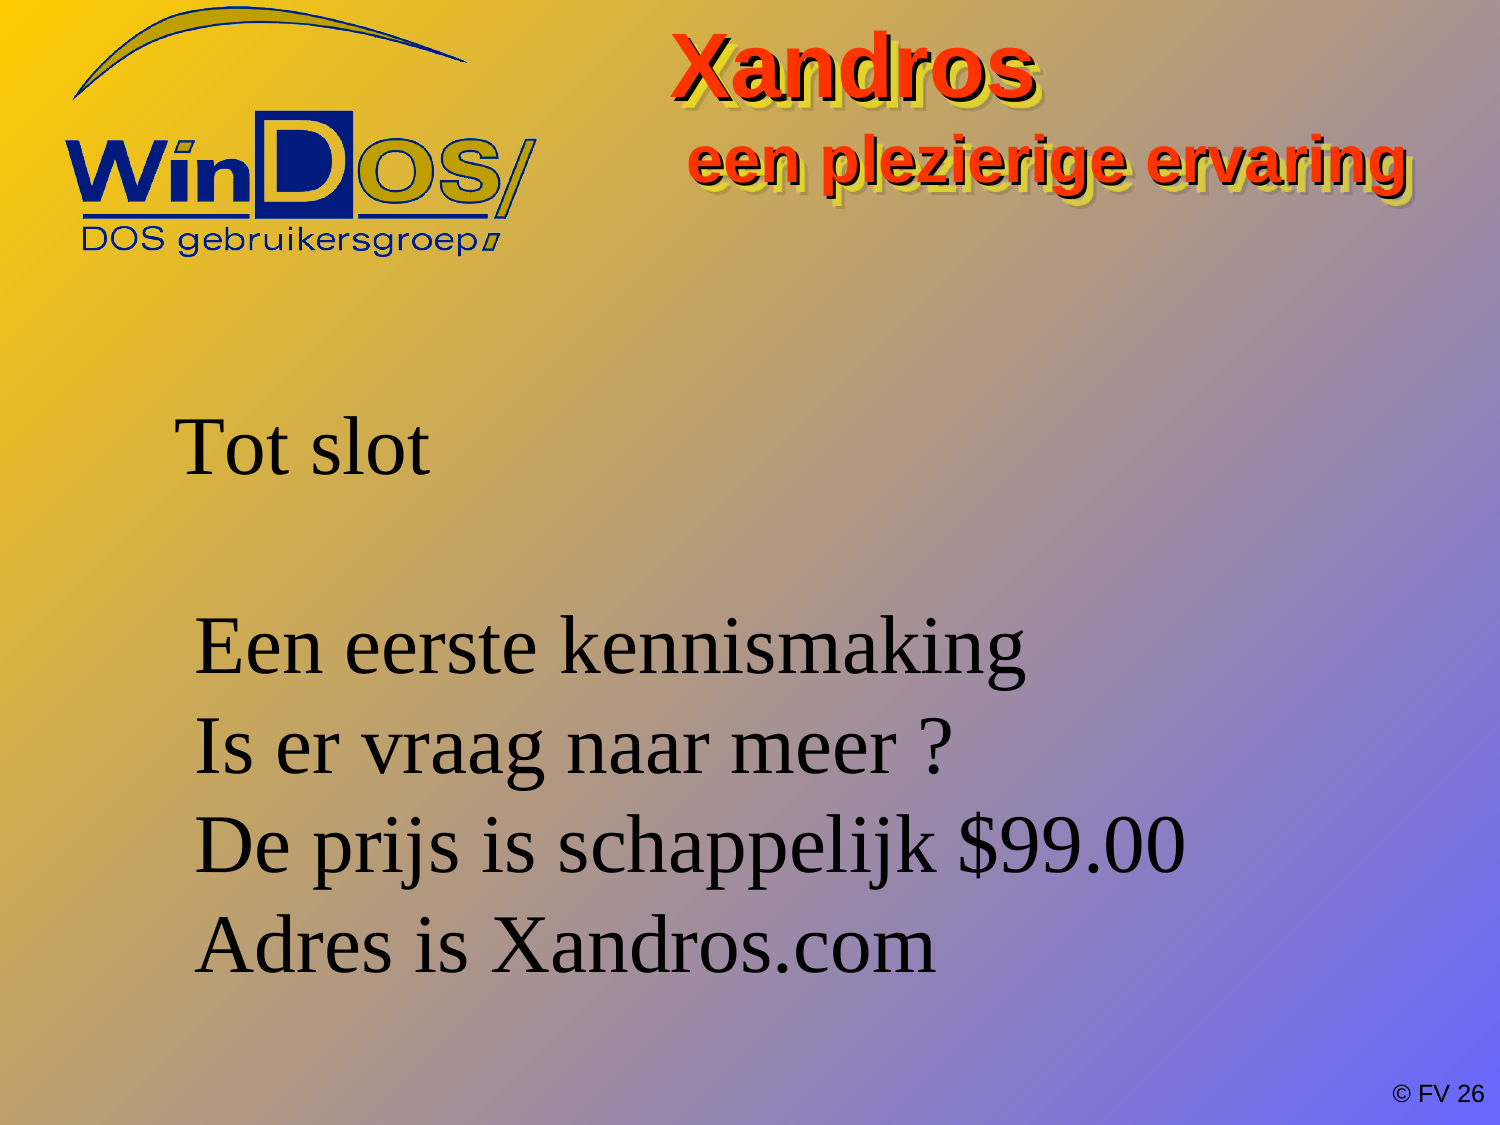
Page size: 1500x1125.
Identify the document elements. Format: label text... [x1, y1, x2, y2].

text_box Tot slot Een eerste kennismaking Is er vraag naar meer ? De prijs is schappelijk $99.00 Adres is Xandros.com [159, 385, 1234, 1001]
text_box © FV <getal> [1352, 1070, 1500, 1125]
picture [65, 6, 537, 264]
text_box Xandros een plezierige ervaring [595, 0, 1500, 205]
